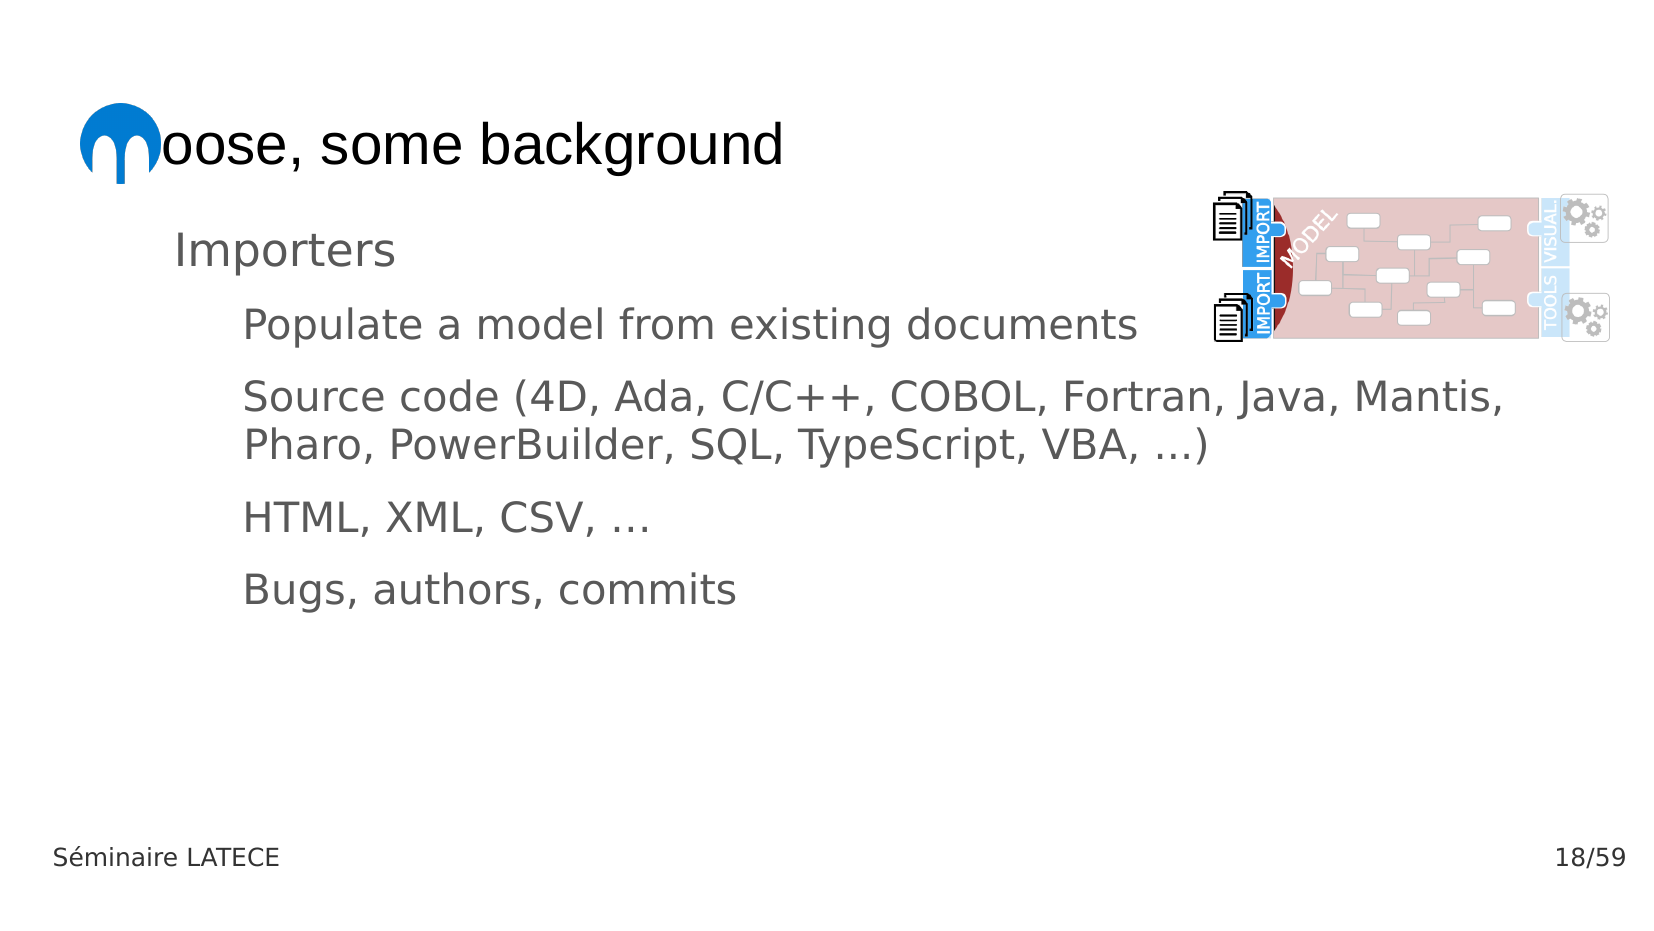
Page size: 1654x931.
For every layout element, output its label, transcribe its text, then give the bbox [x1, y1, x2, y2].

list Importers Populate a model from existing documents Source code (4D, Ada, C/C++, COBOL, Fortran, Java, Mantis, Pharo, PowerBuilder, SQL, TypeScript, VBA, ...) HTML, XML, CSV, … Bugs, authors, commits [157, 223, 1578, 797]
picture [80, 103, 161, 184]
title oose, some background [80, 97, 1479, 192]
picture [1208, 191, 1610, 342]
